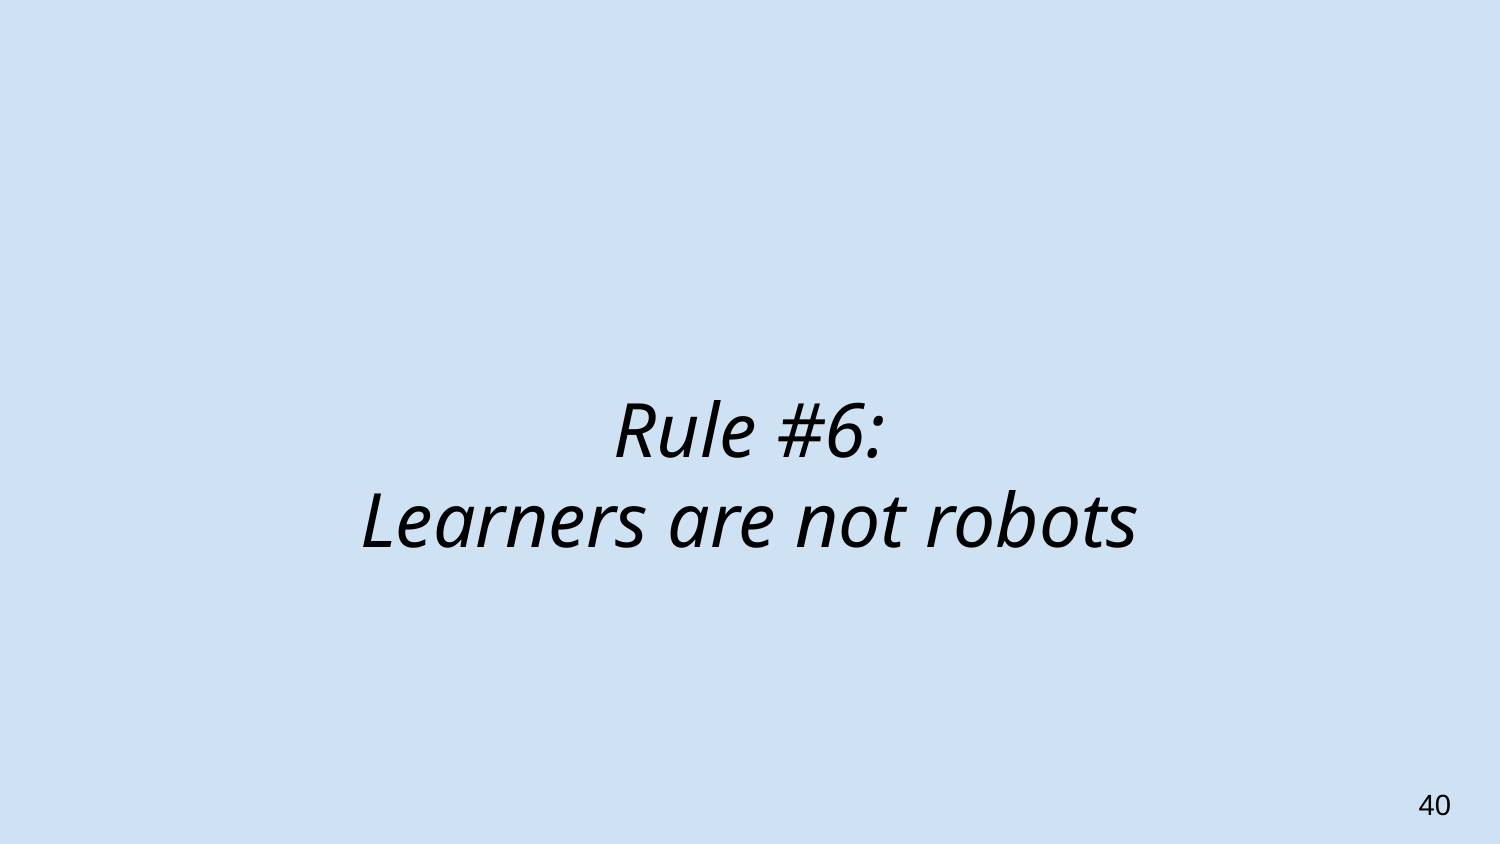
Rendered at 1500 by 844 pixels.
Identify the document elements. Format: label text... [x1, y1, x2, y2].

text_box Rule #6: Learners are not robots [277, 367, 1223, 576]
